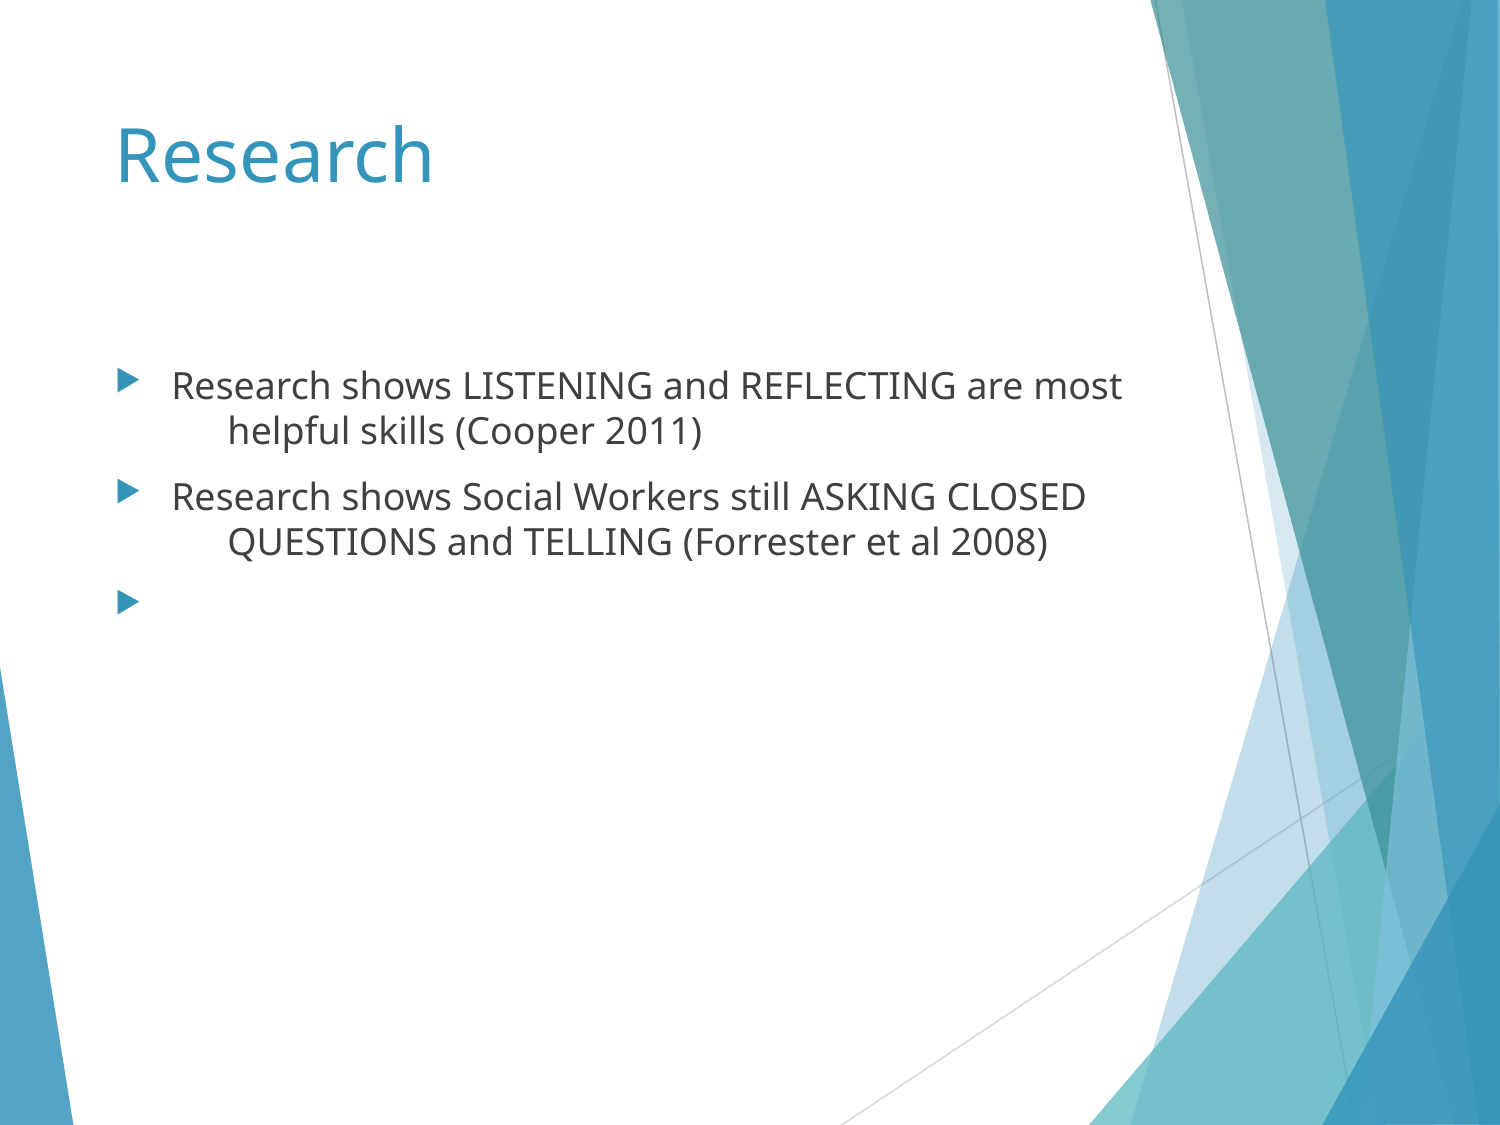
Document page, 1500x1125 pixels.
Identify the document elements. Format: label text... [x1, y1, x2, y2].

list Research shows LISTENING and REFLECTING are most helpful skills (Cooper 2011) Research shows Social Workers still ASKING CLOSED QUESTIONS and TELLING (Forrester et al 2008) [99, 354, 1142, 992]
title Research [99, 99, 1142, 317]
